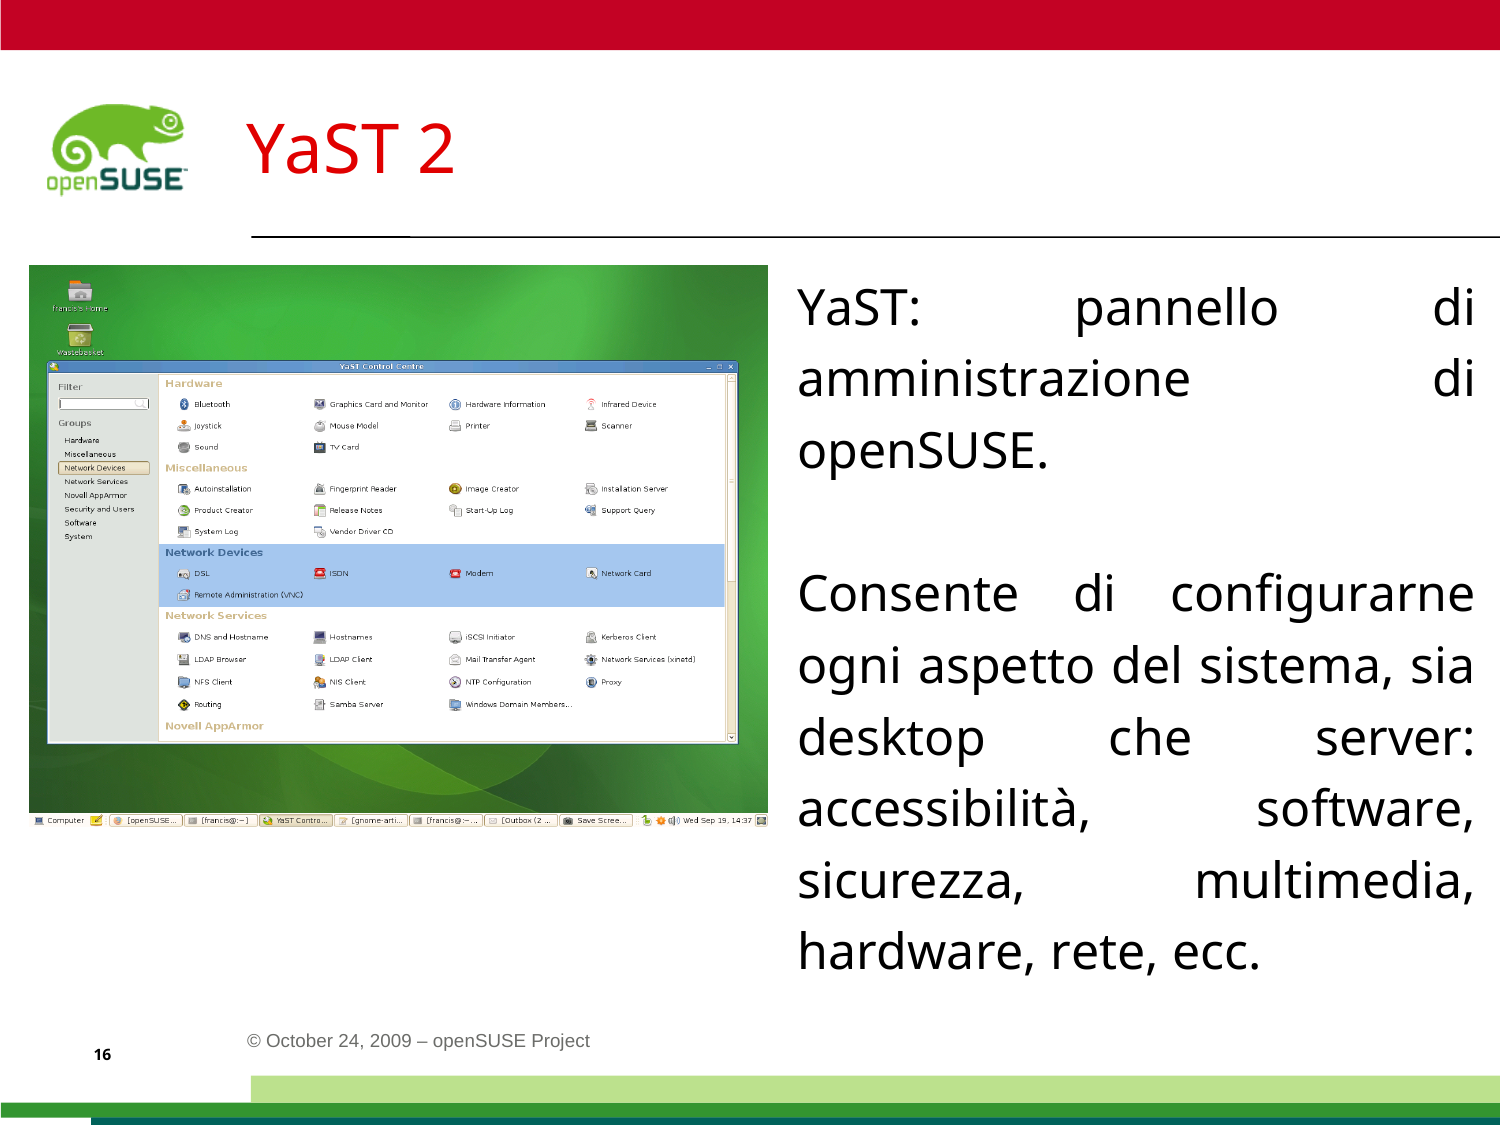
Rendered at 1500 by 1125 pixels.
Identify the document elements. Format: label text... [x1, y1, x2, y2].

picture [29, 265, 768, 827]
text_box YaST: pannello di amministrazione di openSUSE. Consente di configurarne ogni aspetto del sistema, sia desktop che server: accessibilità, software, sicurezza, multimedia, hardware, rete, ecc. [797, 268, 1477, 925]
title YaST 2 [246, 60, 1409, 239]
picture [47, 104, 188, 197]
